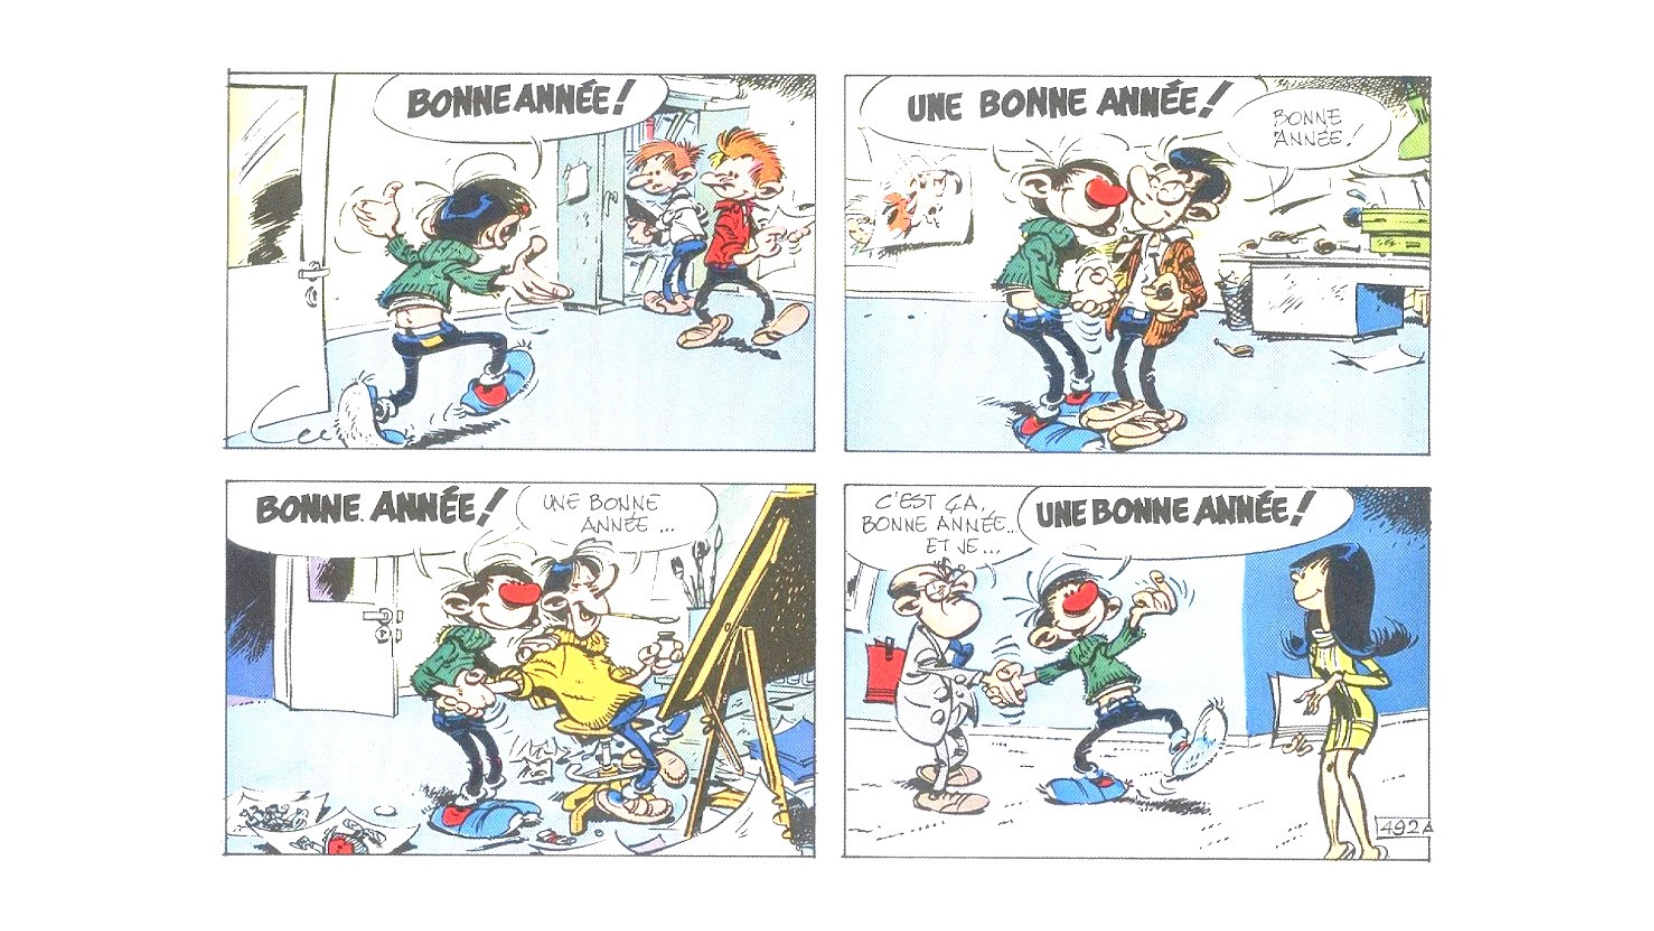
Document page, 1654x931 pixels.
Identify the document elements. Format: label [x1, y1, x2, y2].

picture [206, 58, 1453, 869]
